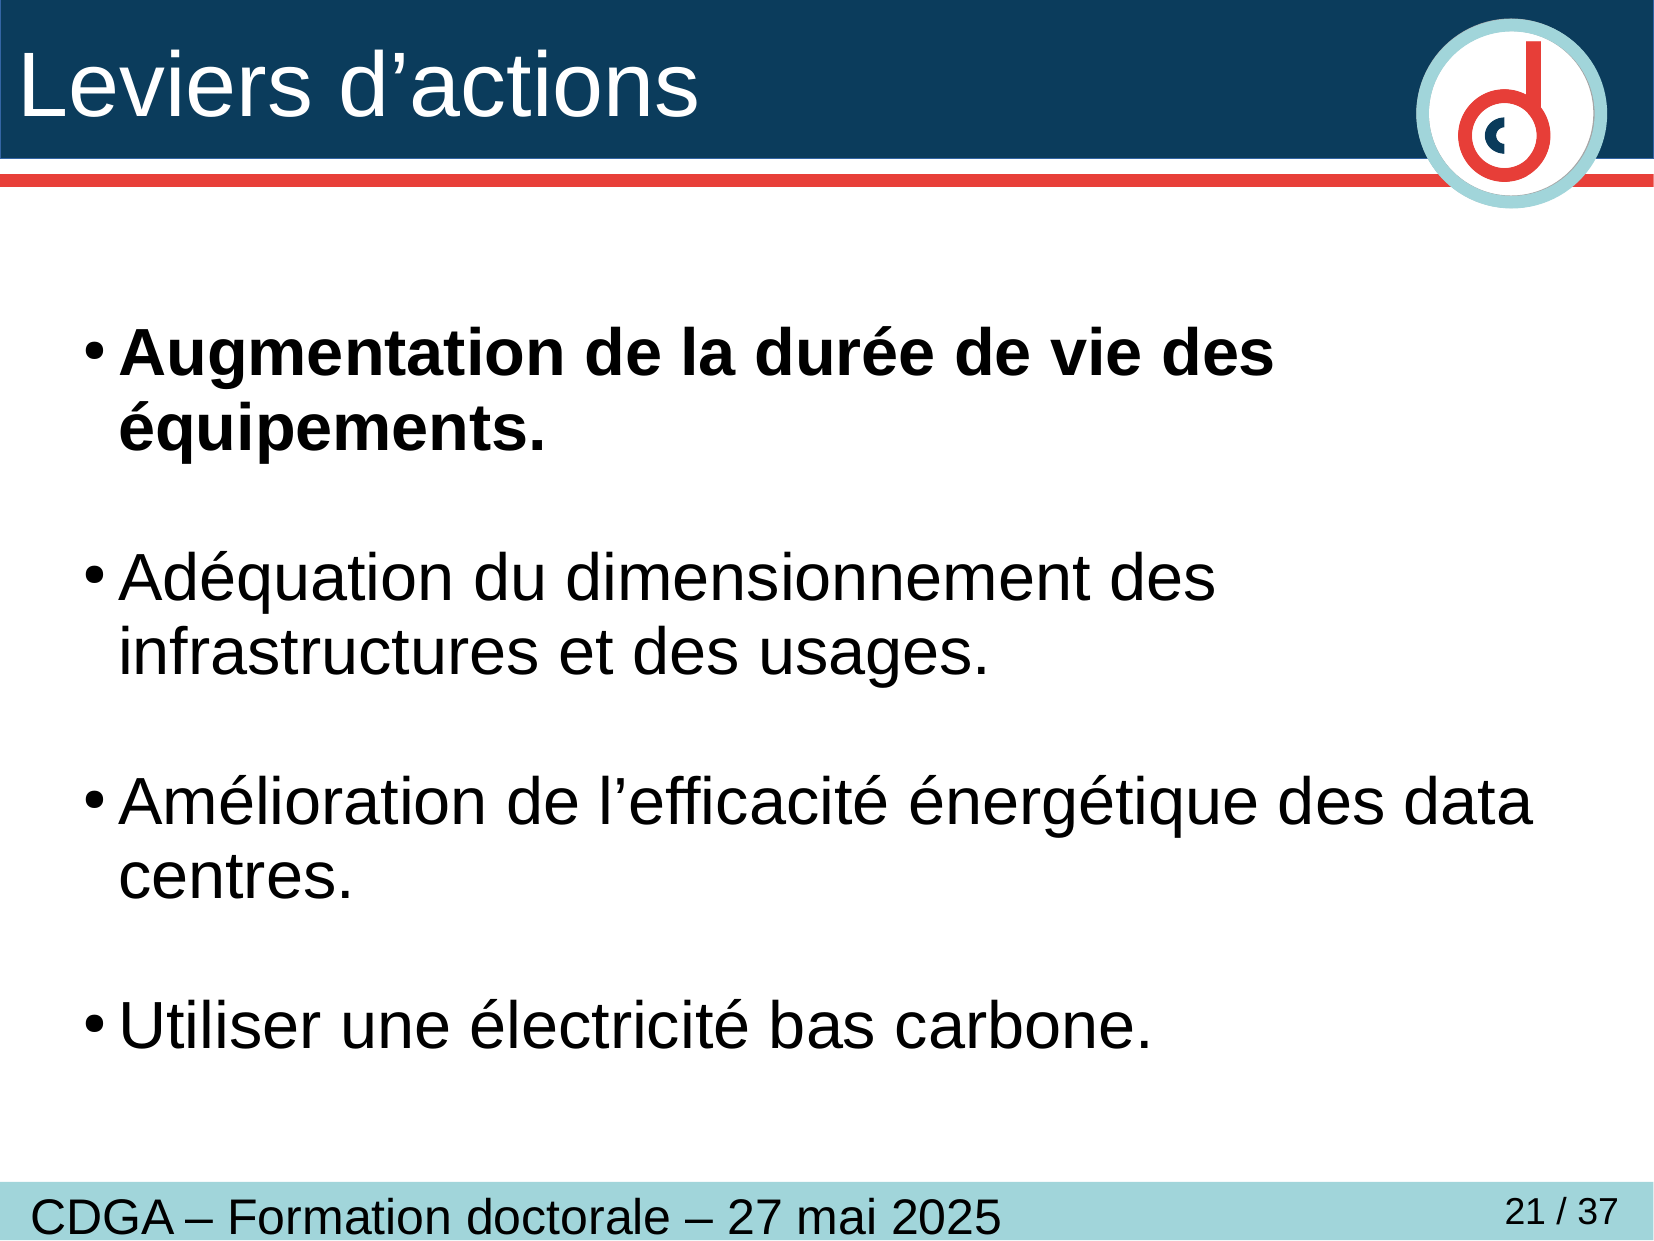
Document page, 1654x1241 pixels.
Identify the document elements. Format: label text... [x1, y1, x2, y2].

subtitle Augmentation de la durée de vie des équipements. Adéquation du dimensionnement des infrastructures et des usages. Amélioration de l’efficacité énergétique des data centres. Utiliser une électricité bas carbone. [82, 201, 1571, 1178]
title Leviers d’actions [17, 11, 1412, 159]
